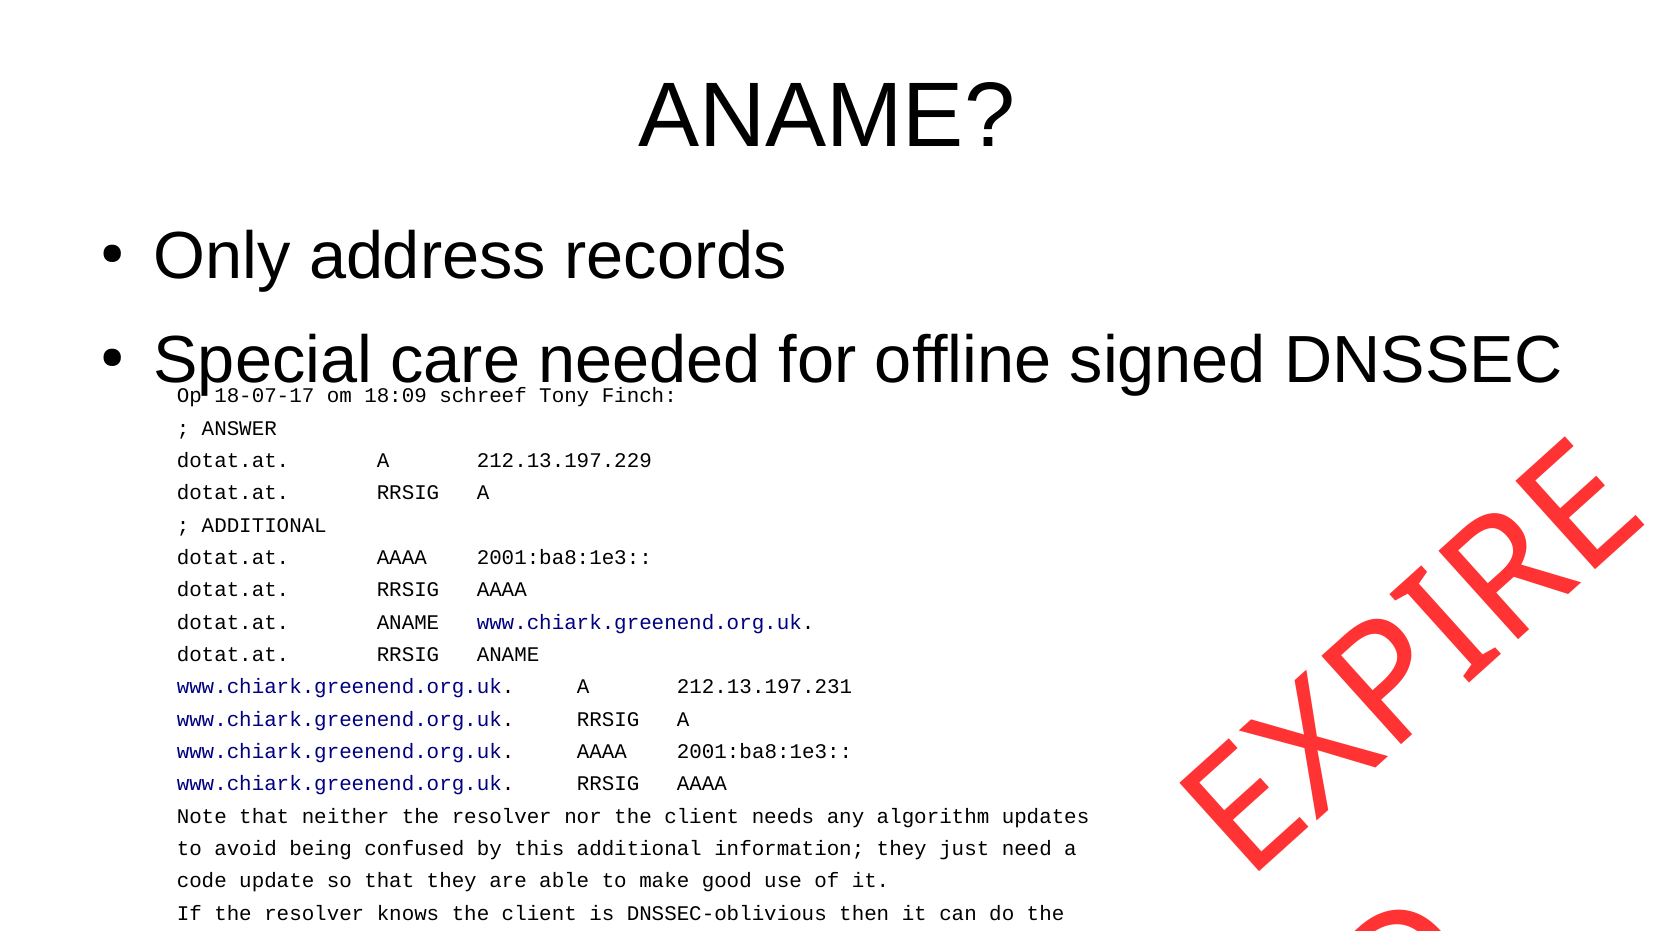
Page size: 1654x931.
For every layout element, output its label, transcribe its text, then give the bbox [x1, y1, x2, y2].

list Only address records Special care needed for offline signed DNSSEC [1373, 548, 1619, 758]
list Only address records Special care needed for offline signed DNSSEC [82, 217, 1619, 758]
text_box Op 18-07-17 om 18:09 schreef Tony Finch: ; ANSWER dotat.at. A 212.13.197.229 dotat.at. RRSIG A ; ADDITIONAL dotat.at. AAAA 2001:ba8:1e3:: dotat.at. RRSIG AAAA dotat.at. ANAME www.chiark.greenend.org.uk. dotat.at. RRSIG ANAME www.chiark.greenend.org.uk. A 212.13.197.231 www.chiark.greenend.org.uk. RRSIG A www.chiark.greenend.org.uk. AAAA 2001:ba8:1e3:: www.chiark.greenend.org.uk. RRSIG AAAA Note that neither the resolver nor the client needs any algorithm updates to avoid being confused by this additional information; they just need a code update so that they are able to make good use of it. If the resolver knows the client is DNSSEC-oblivious then it can do the substitution itself and return a simple answer like this: dotat.at. A 212.13.197.231 Validating but ANAME-oblivious resolvers won't get to enjoy clever latency minimization tricks. [162, 377, 1105, 923]
text_box EXPIRED [1112, 351, 1654, 883]
title ANAME? [82, 37, 1571, 193]
